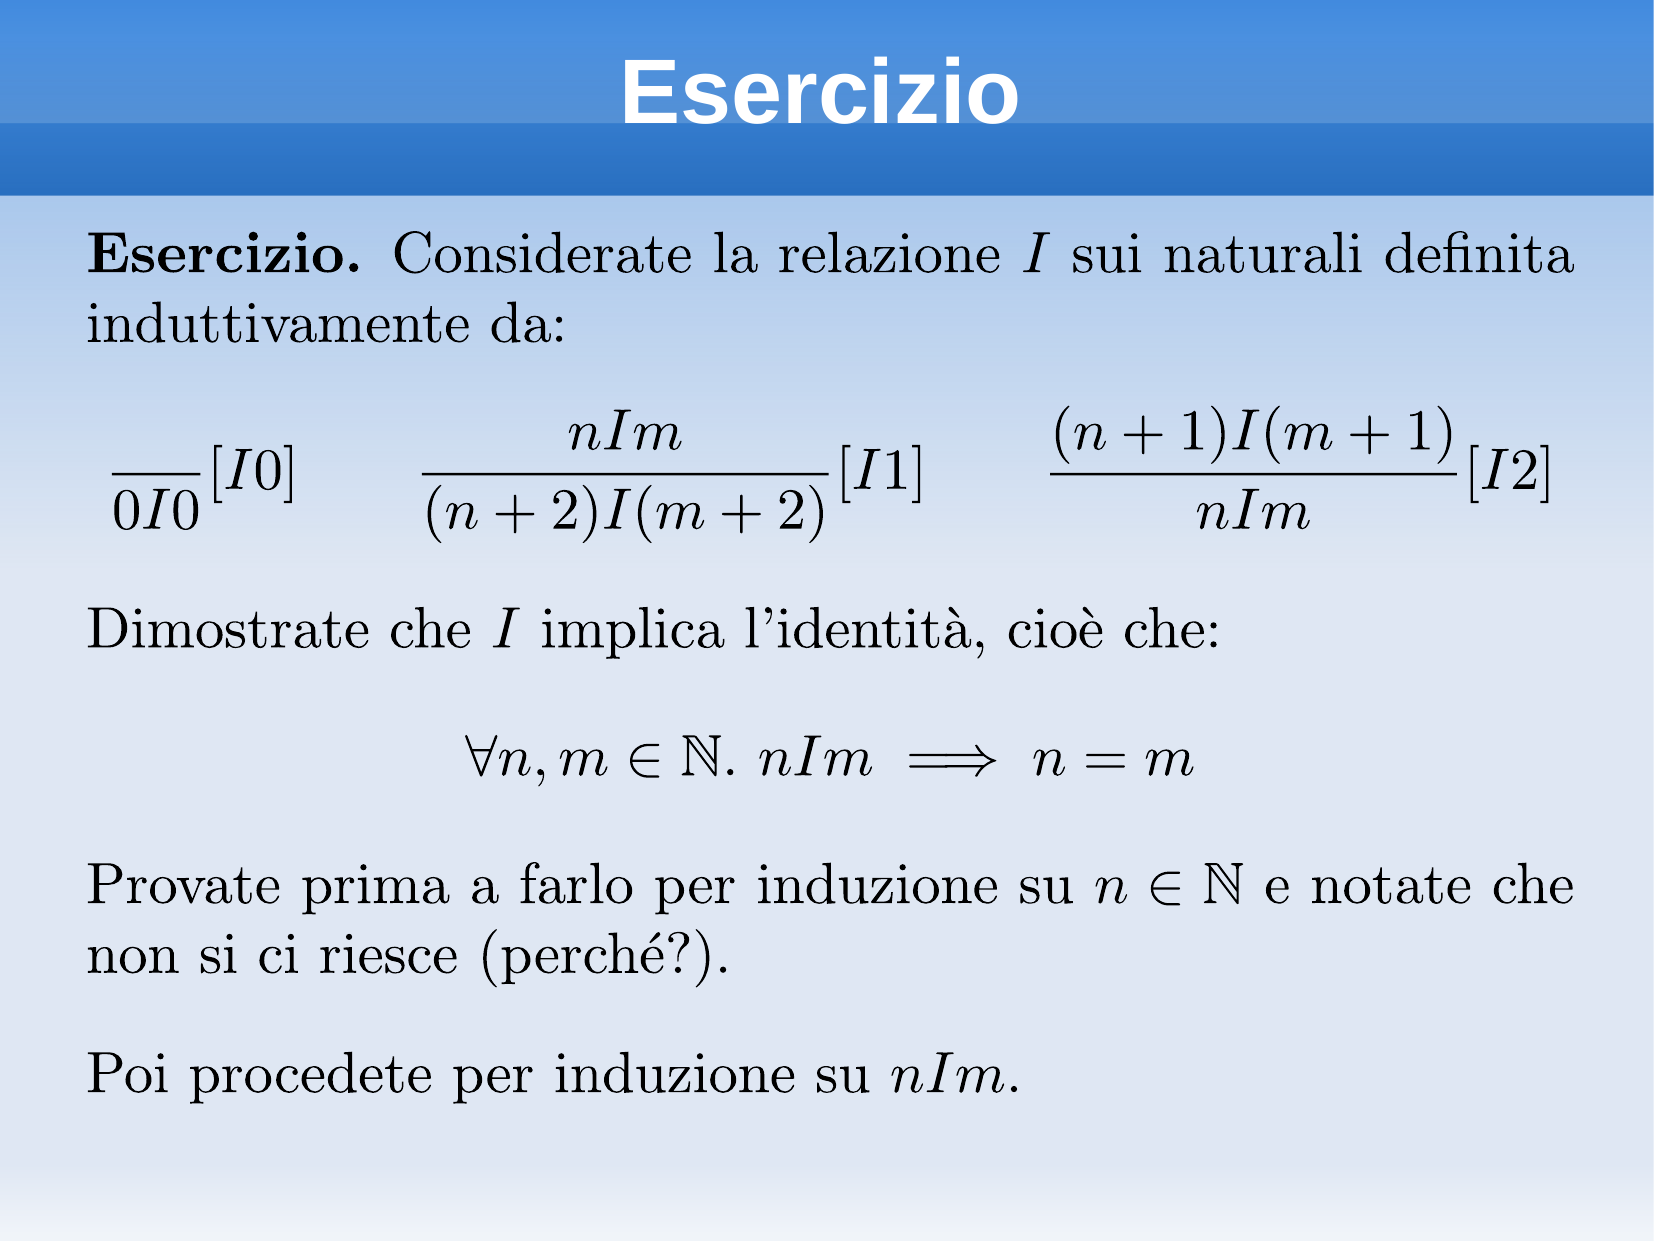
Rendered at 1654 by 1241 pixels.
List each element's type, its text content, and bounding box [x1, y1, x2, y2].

text_box [85, 231, 1575, 1104]
picture [0, 0, 1654, 1241]
title Esercizio [76, 0, 1565, 196]
